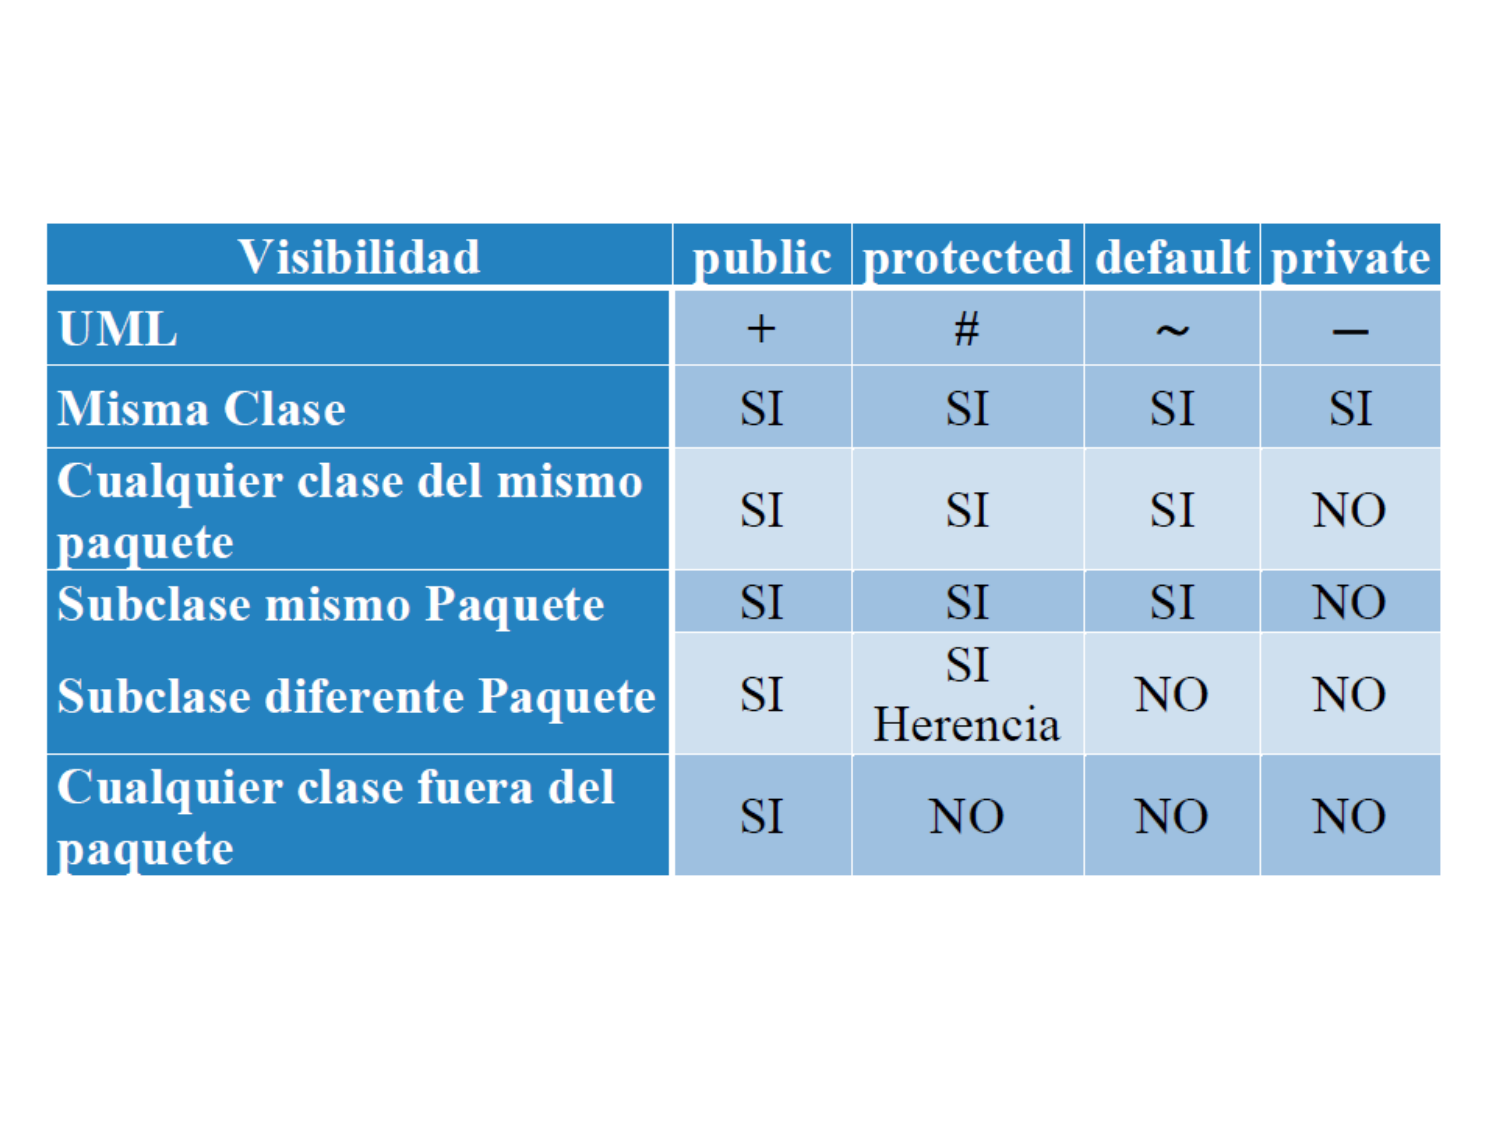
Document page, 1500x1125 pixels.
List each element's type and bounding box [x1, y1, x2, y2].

picture [38, 202, 1462, 923]
